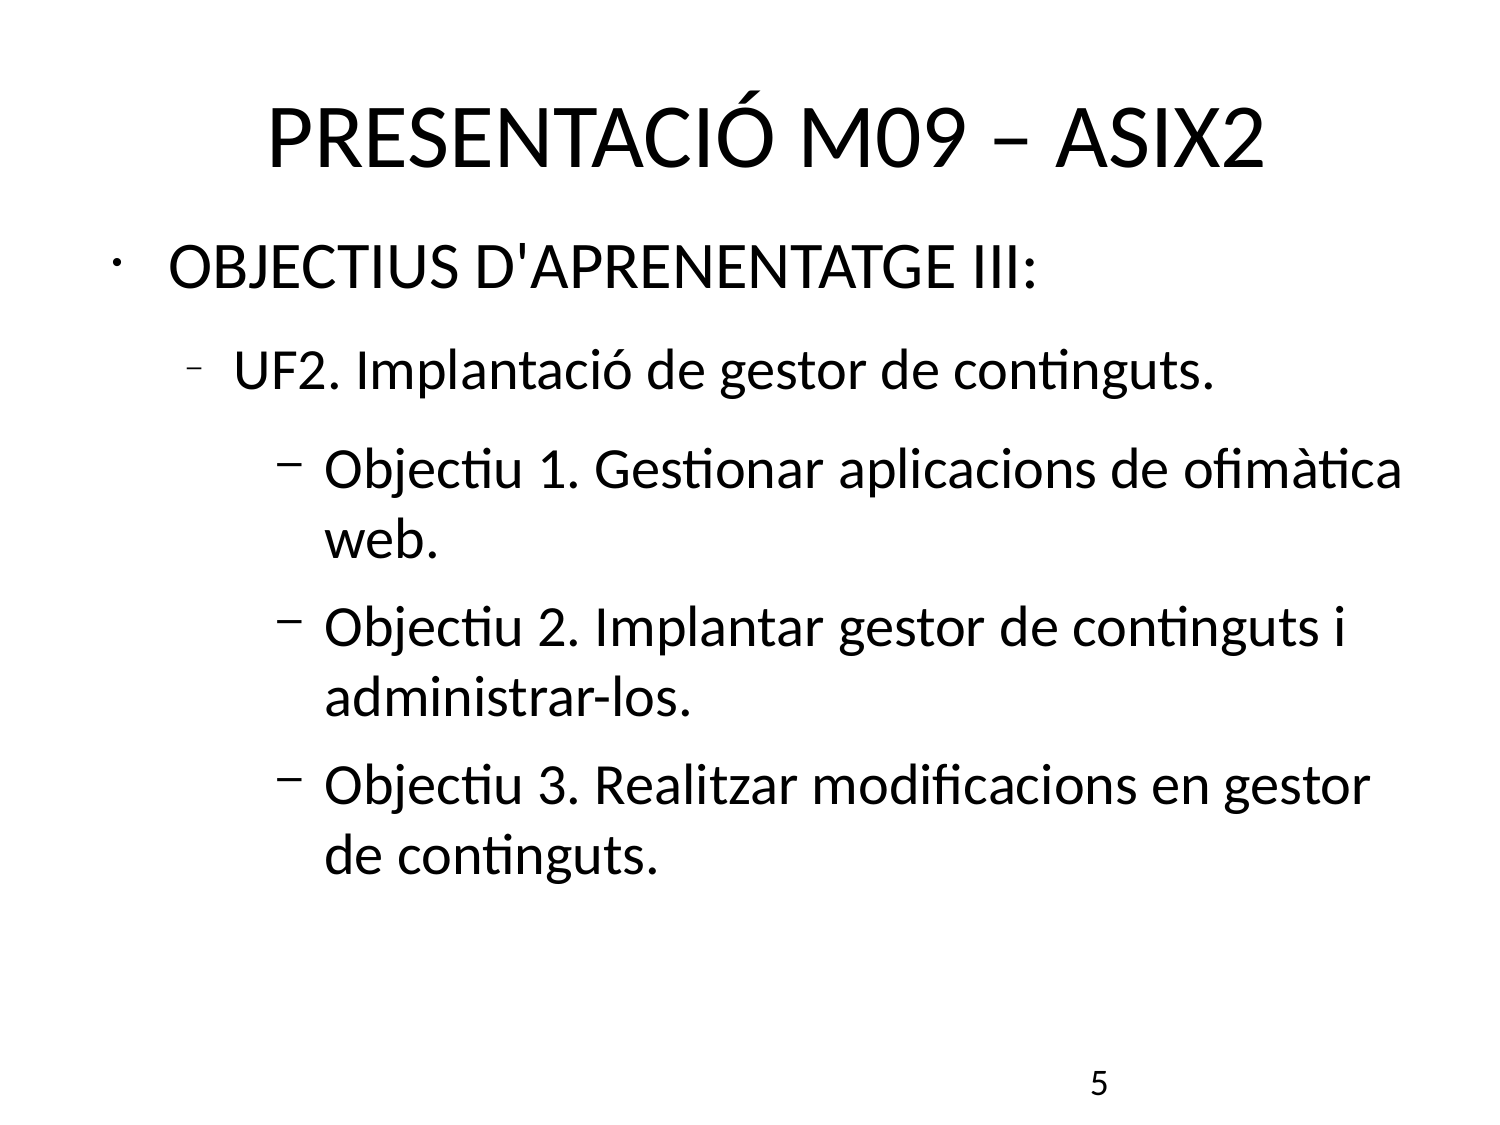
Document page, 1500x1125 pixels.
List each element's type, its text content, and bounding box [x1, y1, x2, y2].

text_box PRESENTACIÓ M09 – ASIX2 [118, 37, 1418, 206]
list OBJECTIUS D'APRENENTATGE III: UF2. Implantació de gestor de continguts. Objectiu 1. Gestionar aplicacions de ofimàtica web. Objectiu 2. Implantar gestor de continguts i administrar-los. Objectiu 3. Realitzar modificacions en gestor de continguts. [96, 206, 1447, 1004]
